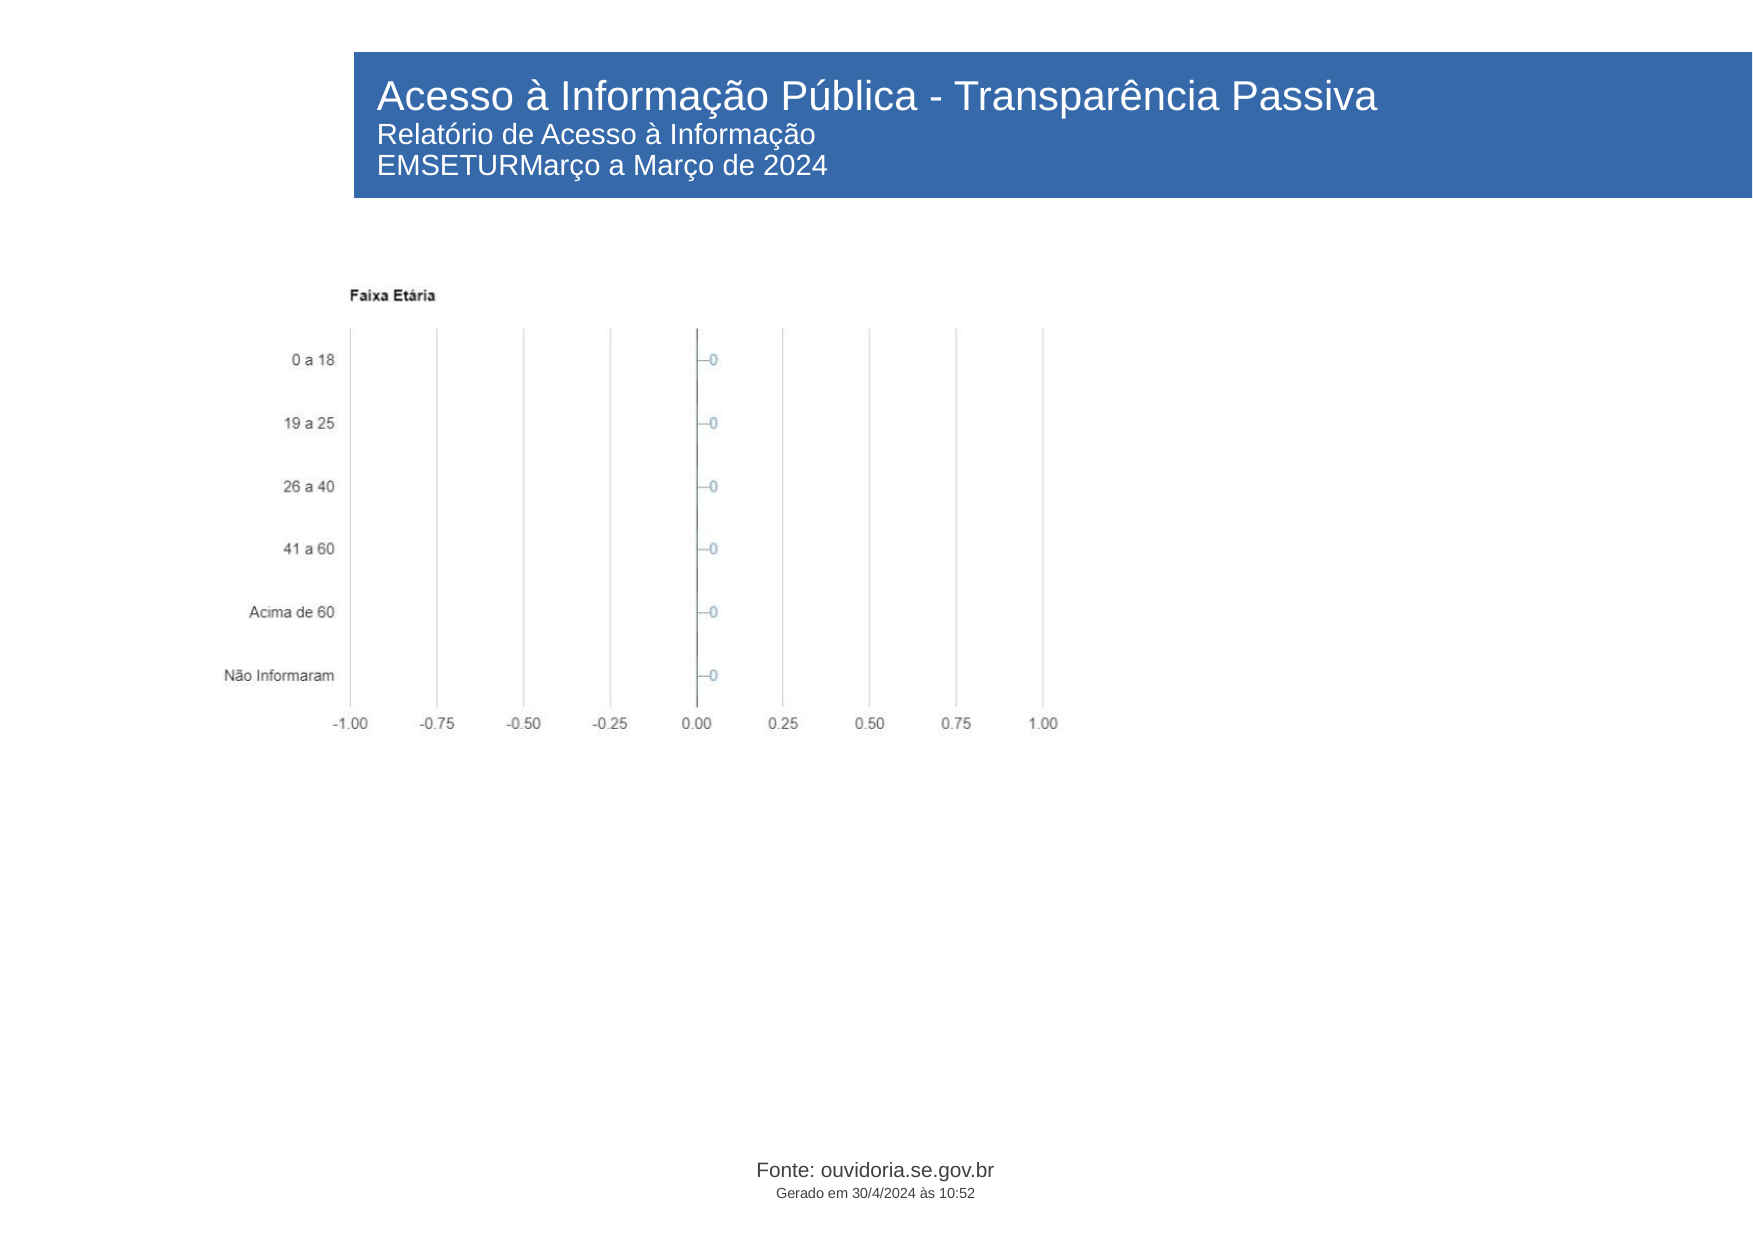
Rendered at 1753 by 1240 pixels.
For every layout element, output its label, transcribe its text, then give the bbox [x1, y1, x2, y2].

text_box Fonte: ouvidoria.se.gov.br Gerado em 30/4/2024 às 10:52 [756, 1158, 1023, 1208]
text_box [354, 52, 1752, 198]
text_box Acesso à Informação Pública - Transparência Passiva Relatório de Acesso à Informação EMSETURMarço a Março de 2024 [376, 72, 1403, 186]
text_box [155, 211, 1599, 1028]
